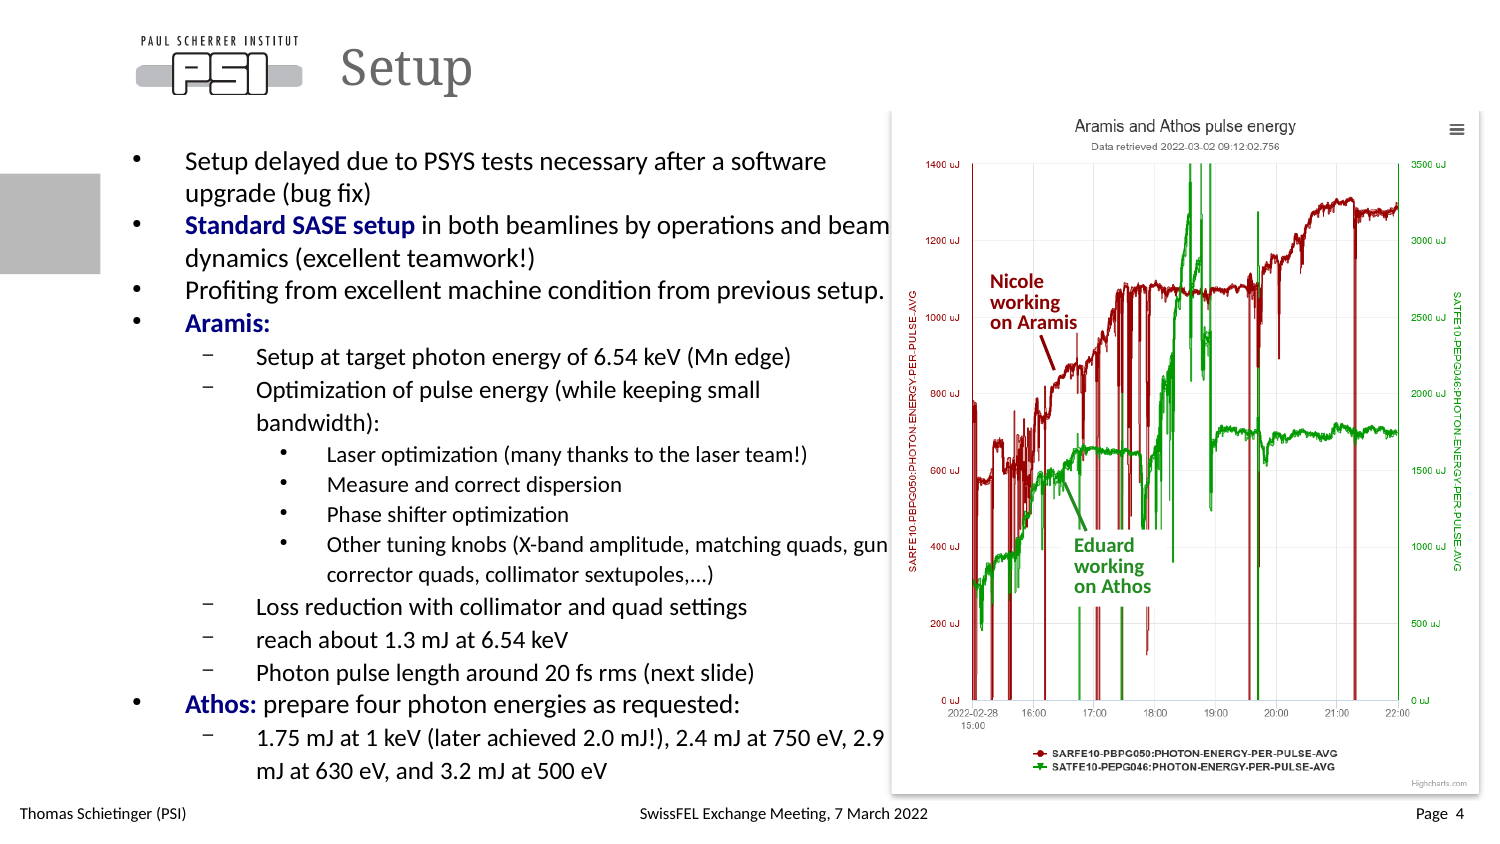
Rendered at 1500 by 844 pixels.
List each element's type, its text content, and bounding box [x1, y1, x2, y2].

title Setup [340, 35, 1442, 98]
picture [884, 111, 1486, 801]
text_box Eduard working on Athos [1059, 529, 1167, 607]
text_box Nicole working on Aramis [975, 265, 1093, 343]
list Setup delayed due to PSYS tests necessary after a software upgrade (bug fix) Standard SASE setup in both beamlines by operations and beam dynamics (excellent teamwork!) Profiting from excellent machine condition from previous setup. Aramis: Setup at target photon energy of 6.54 keV (Mn edge) Optimization of pulse energy (while keeping small bandwidth): Laser optimization (many thanks to the laser team!) Measure and correct dispersion Phase shifter optimization Other tuning knobs (X-band amplitude, matching quads, gun corrector quads, collimator sextupoles,...) Loss reduction with collimator and quad settings reach about 1.3 mJ at 6.54 keV Photon pulse length around 20 fs rms (next slide) Athos: prepare four photon energies as requested: 1.75 mJ at 1 keV (later achieved 2.0 mJ!), 2.4 mJ at 750 eV, 2.9 mJ at 630 eV, and 3.2 mJ at 500 eV [114, 142, 891, 773]
